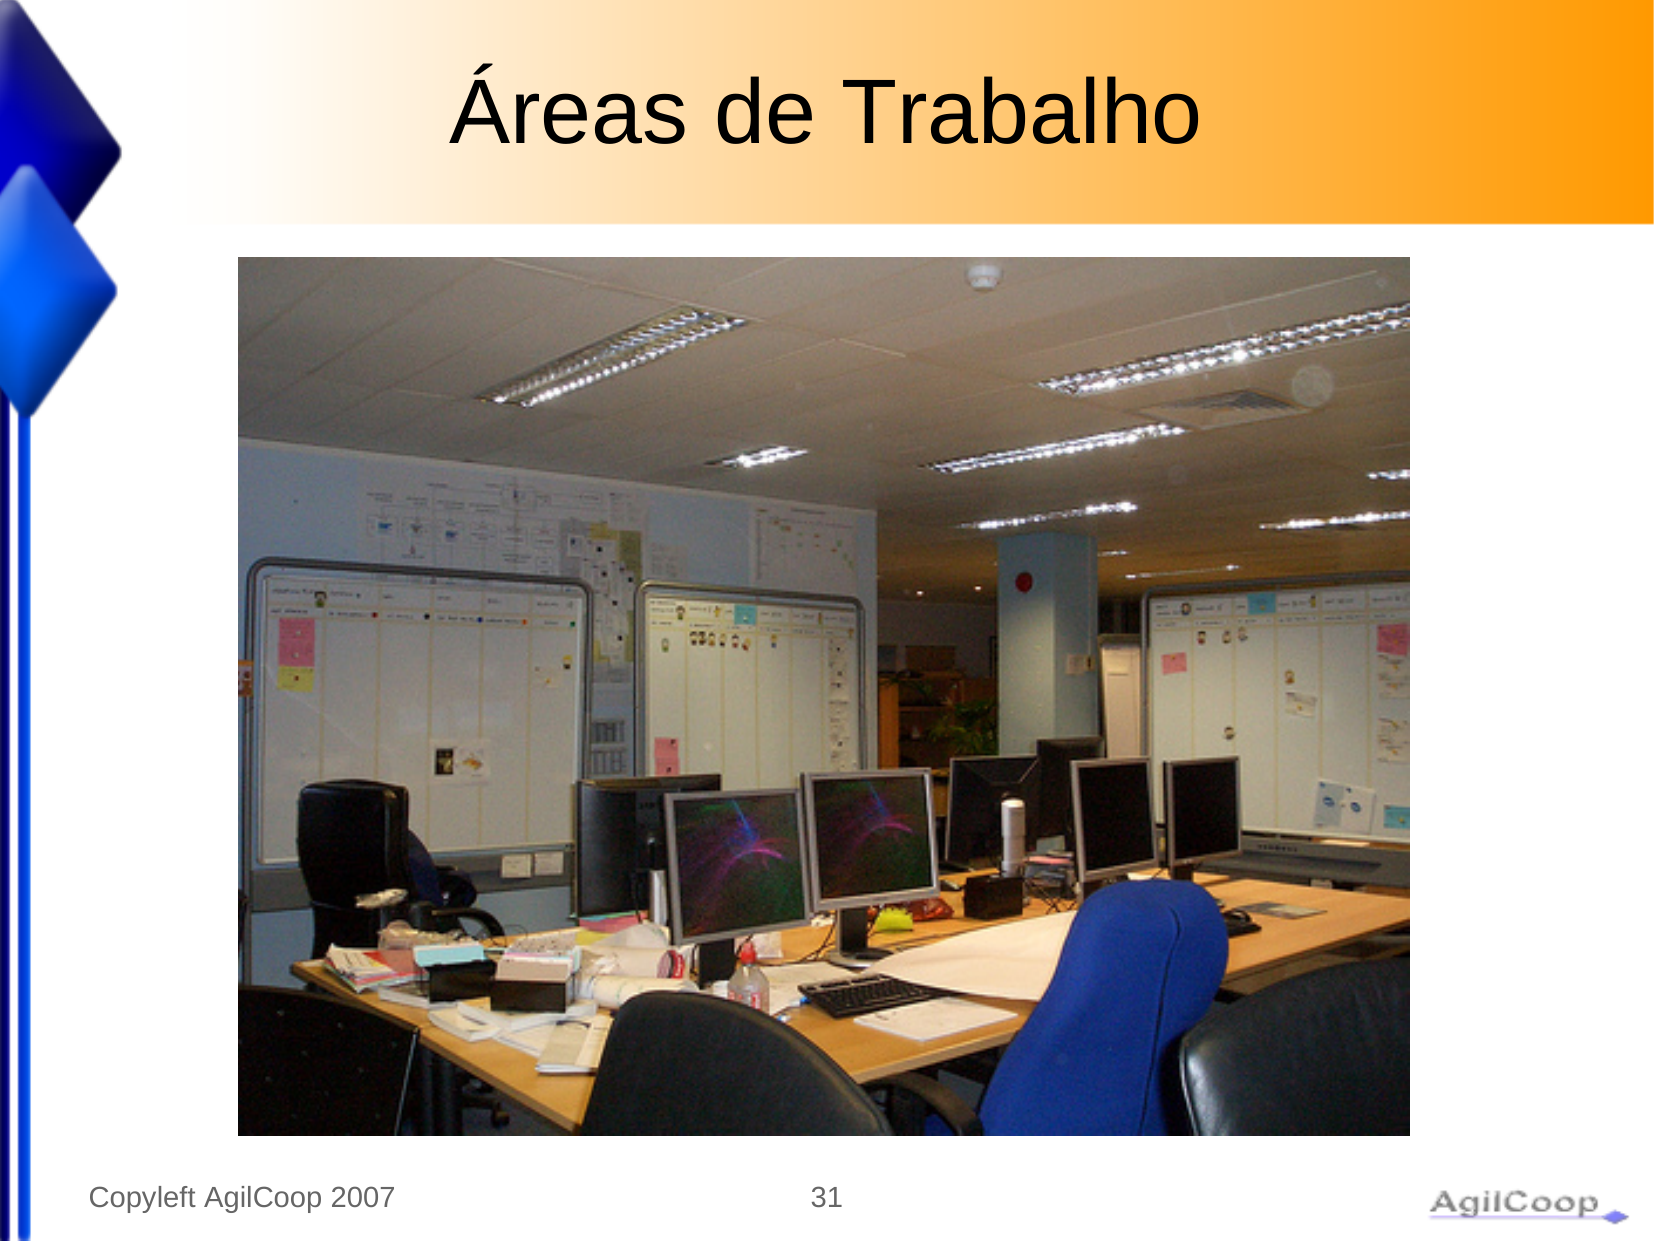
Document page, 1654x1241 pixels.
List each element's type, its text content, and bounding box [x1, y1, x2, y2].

picture [0, 0, 1654, 1241]
title Áreas de Trabalho [82, 15, 1571, 208]
